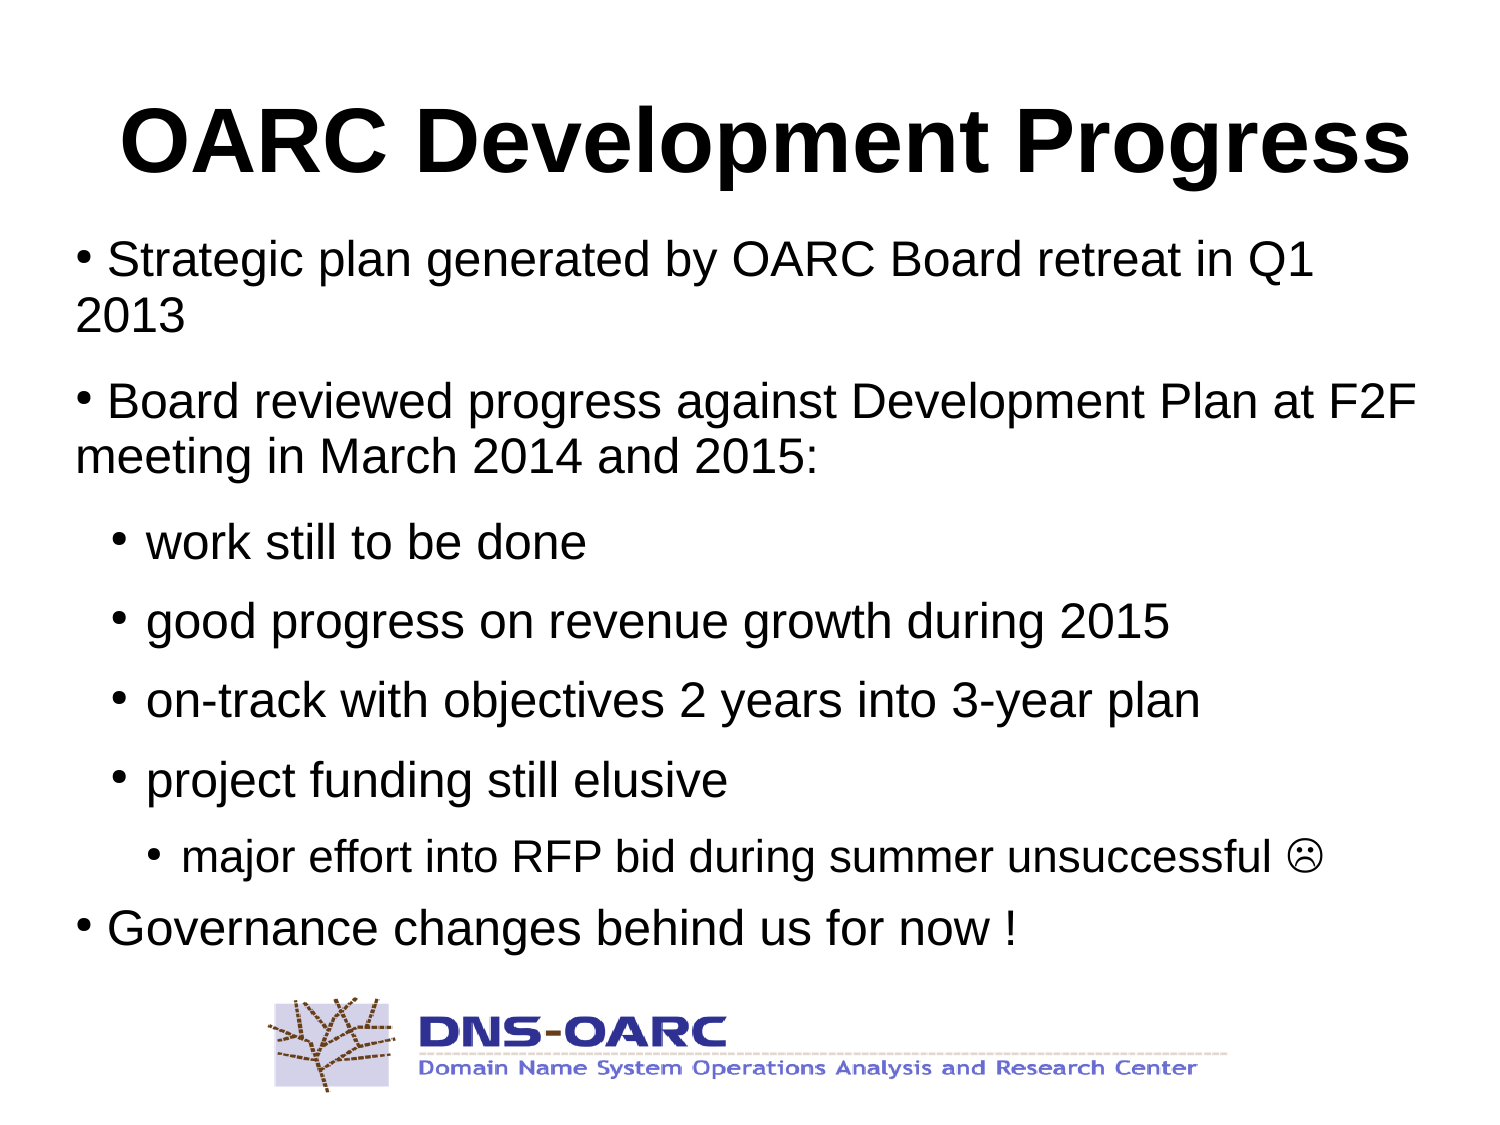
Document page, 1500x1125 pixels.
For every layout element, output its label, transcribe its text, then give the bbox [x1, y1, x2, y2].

list Strategic plan generated by OARC Board retreat in Q1 2013 Board reviewed progress against Development Plan at F2F meeting in March 2014 and 2015: work still to be done good progress on revenue growth during 2015 on-track with objectives 2 years into 3-year plan project funding still elusive major effort into RFP bid during summer unsuccessful ☹ Governance changes behind us for now ! [75, 227, 1426, 952]
picture [214, 991, 1259, 1099]
title OARC Development Progress [75, 44, 1426, 227]
